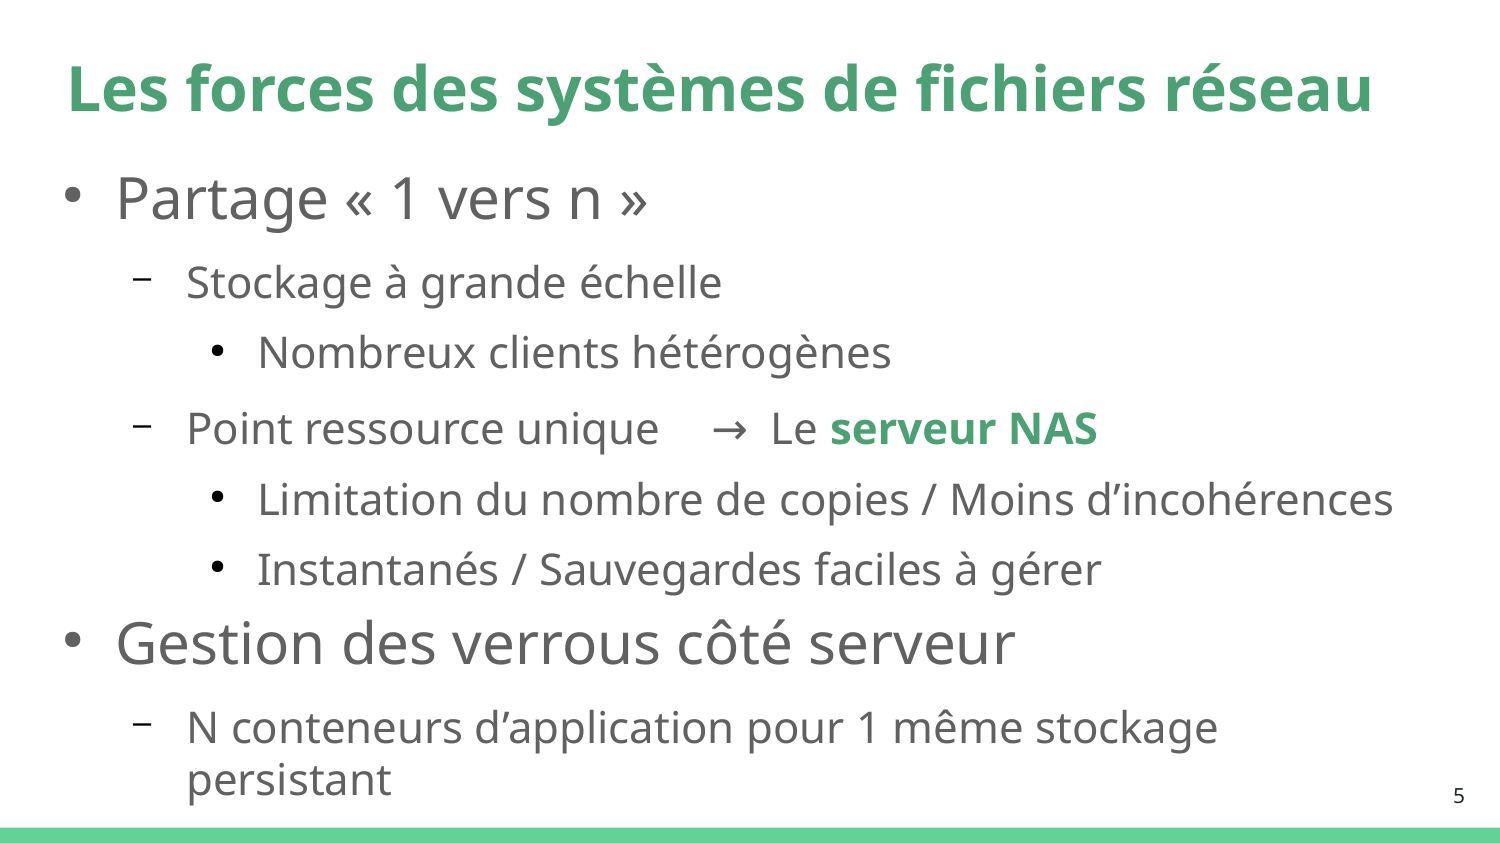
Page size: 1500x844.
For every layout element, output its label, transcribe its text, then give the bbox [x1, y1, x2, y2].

slide_number <numéro> [1389, 764, 1480, 830]
title Les forces des systèmes de fichiers réseau [51, 23, 1449, 117]
list Partage « 1 vers n » Stockage à grande échelle Nombreux clients hétérogènes Point ressource unique → Le serveur NAS Limitation du nombre de copies / Moins d’incohérences Instantanés / Sauvegardes faciles à gérer Gestion des verrous côté serveur N conteneurs d’application pour 1 même stockage persistant [29, 135, 1430, 783]
